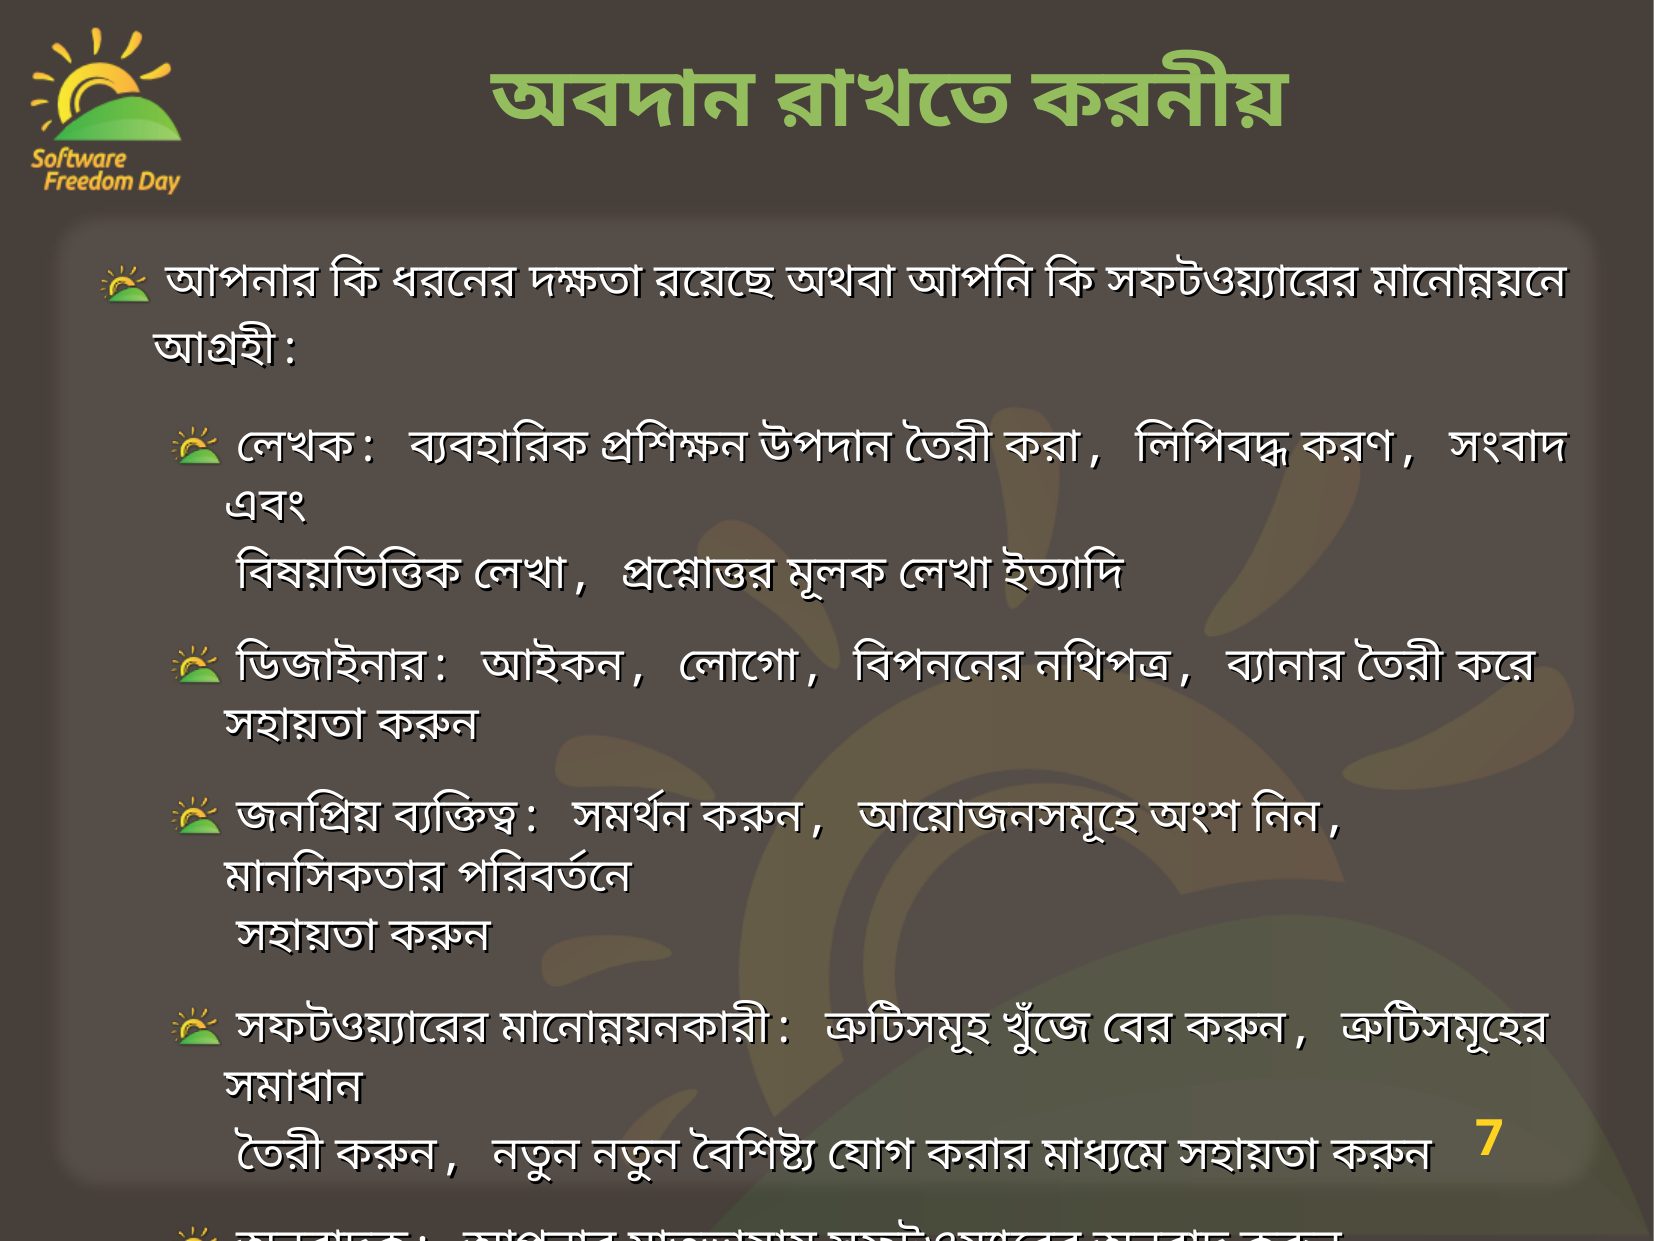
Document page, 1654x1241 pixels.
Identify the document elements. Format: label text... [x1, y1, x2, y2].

title অবদান রাখতে করনীয় [210, 9, 1571, 205]
picture [0, 0, 1654, 1241]
list আপনার কি ধরনের দক্ষতা রয়েছে অথবা আপনি কি সফটওয়্যারের মানোন্নয়নে আগ্রহী: লেখক: ব্যবহারিক প্রশিক্ষন উপদান তৈরী করা, লিপিবদ্ধ করণ, সংবাদ এবং বিষয়ভিত্তিক লেখা, প্রশ্নোত্তর মূলক লেখা ইত্যাদি ডিজাইনার: আইকন, লোগো, বিপননের নথিপত্র, ব্যানার তৈরী করে সহায়তা করুন জনপ্রিয় ব্যক্তিত্ব: সমর্থন করুন, আয়োজনসমূহে অংশ নিন, মানসিকতার পরিবর্তনে সহায়তা করুন সফটওয়্যারের মানোন্নয়নকারী: ত্রুটিসমূহ খুঁজে বের করুন, ত্রুটিসমূহের সমাধান তৈরী করুন, নতুন নতুন বৈশিষ্ট্য যোগ করার মাধ্যমে সহায়তা করুন অনুবাদক: আপনার মাতৃভাষায় সফটওয়্যারের অনুবাদ করুন আন্তর্জালিক প্রশাসক অথবা মানোন্নয়নকারী: আন্তর্জালিক পৃষ্ঠাসমূহের মানোন্নয়ন, রক্ষনাবেক্ষন, প্রশাসকের ভূমিকা পালন [82, 255, 1571, 1074]
